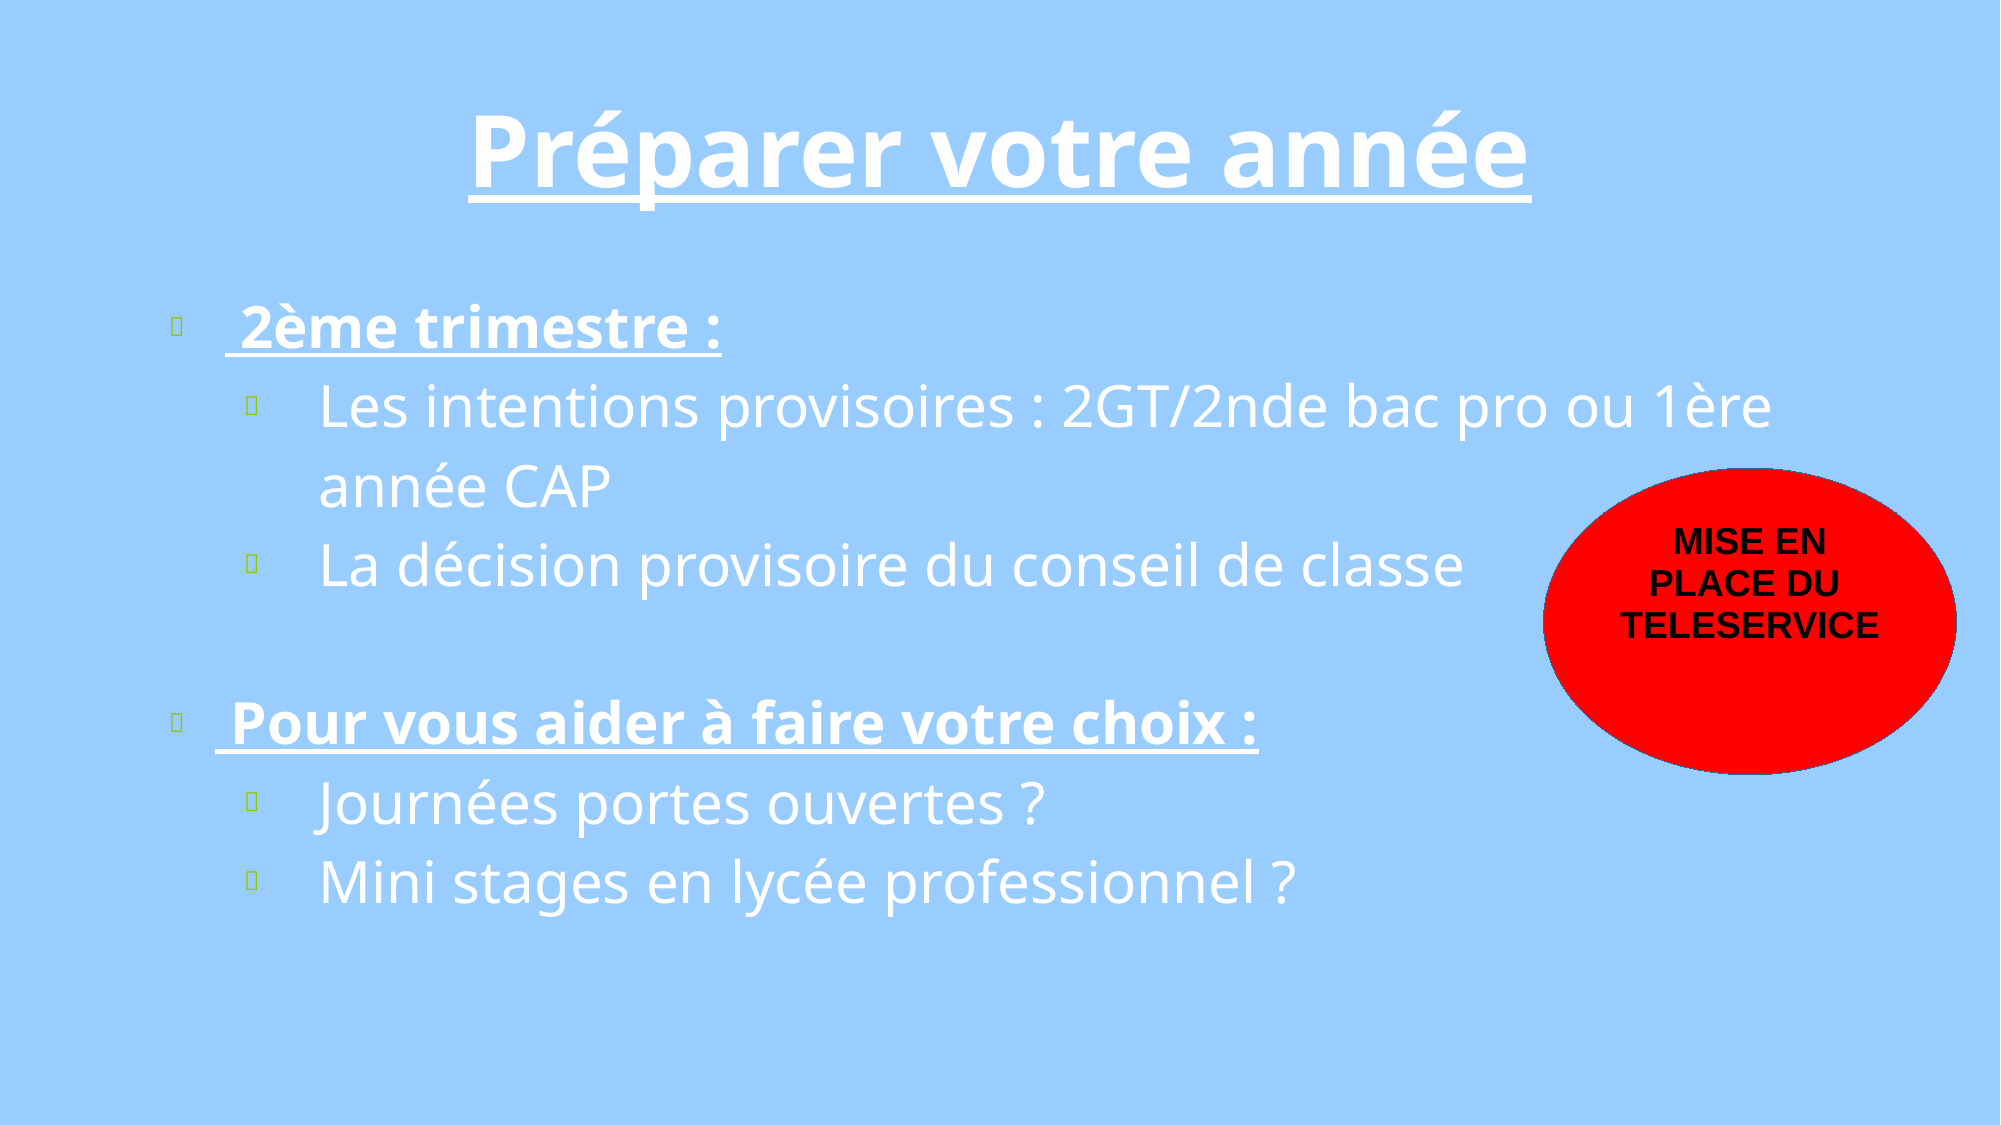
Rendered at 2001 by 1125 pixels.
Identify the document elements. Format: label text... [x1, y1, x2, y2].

text_box Préparer votre année [132, 73, 1867, 233]
text_box 2ème trimestre : Les intentions provisoires : 2GT/2nde bac pro ou 1ère année CAP La décision provisoire du conseil de classe Pour vous aider à faire votre choix : Journées portes ouvertes ? Mini stages en lycée professionnel ? [78, 278, 1810, 1000]
text_box MISE EN PLACE DU TELESERVICE [1543, 468, 1957, 775]
